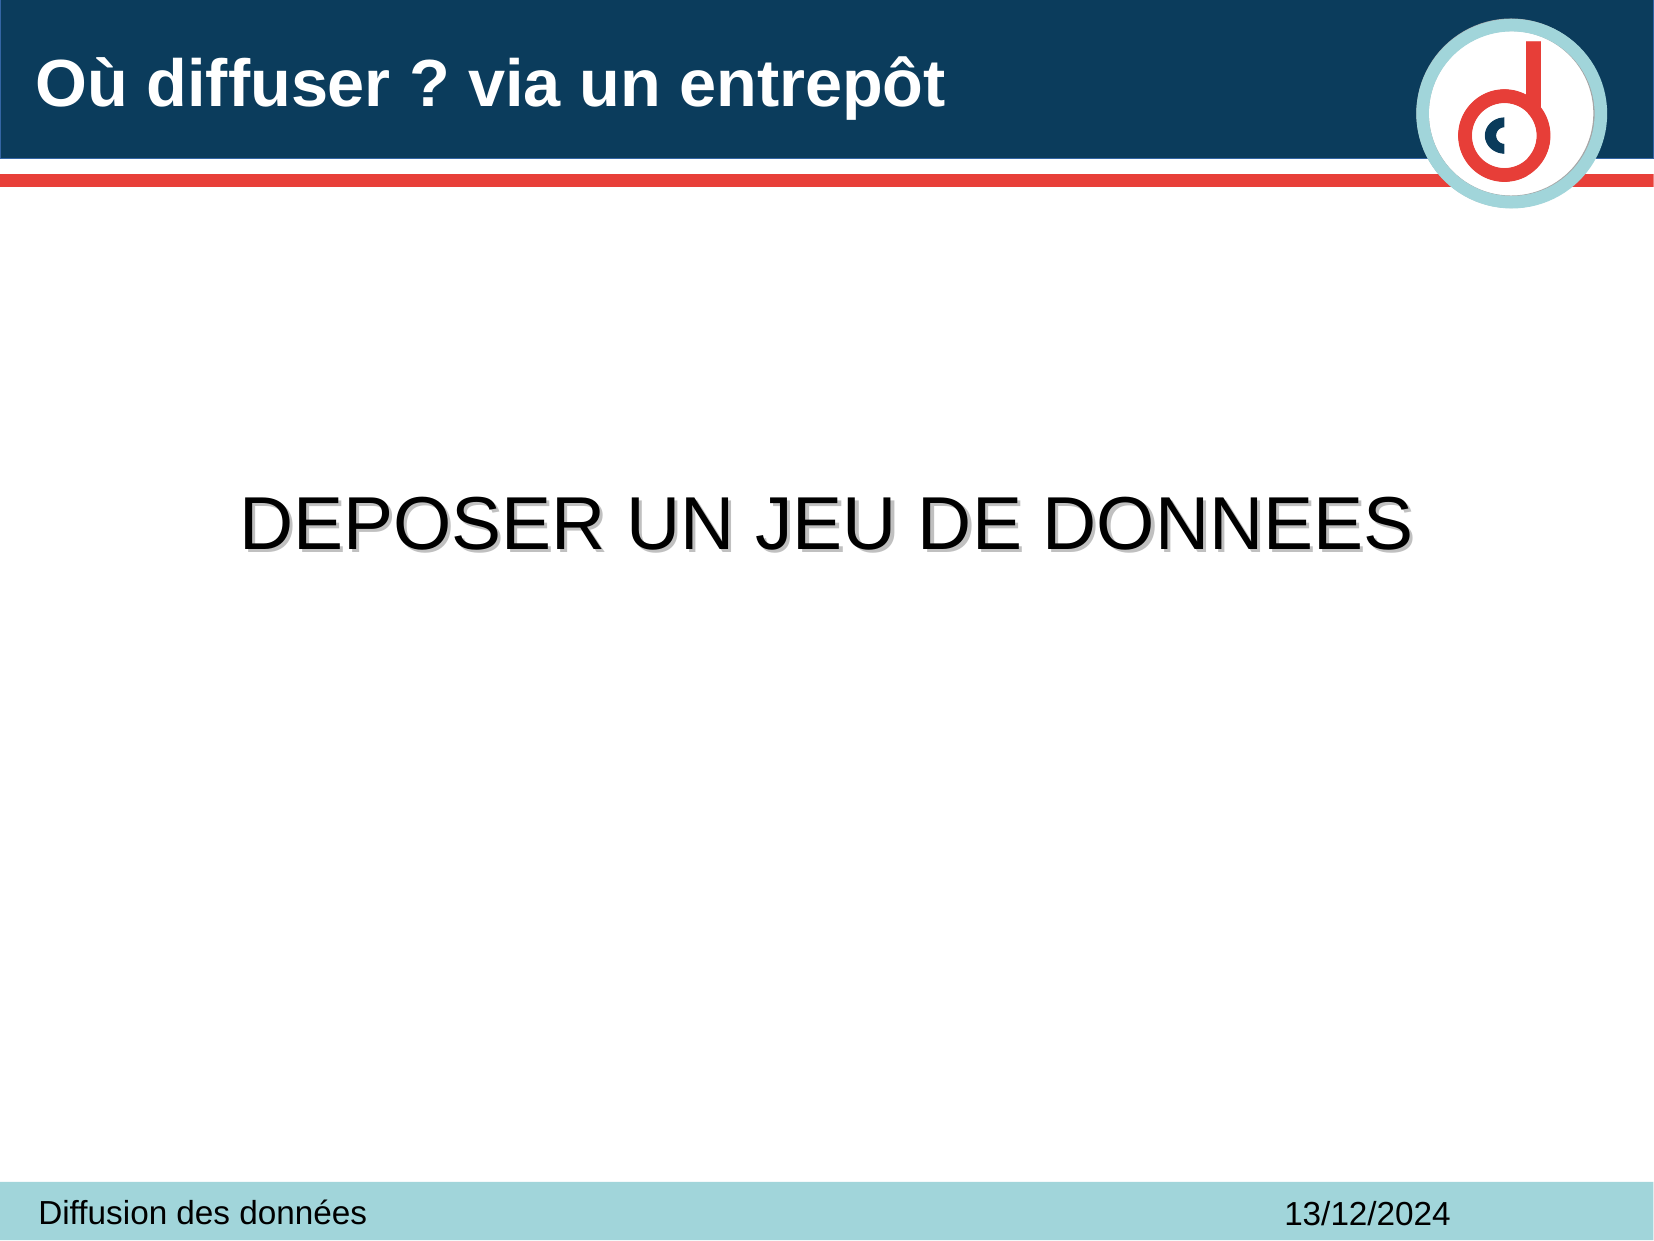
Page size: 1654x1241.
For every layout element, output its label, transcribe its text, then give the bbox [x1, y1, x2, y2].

text_box Diffusion des données [23, 1187, 621, 1241]
text_box 13/12/2024 [1269, 1188, 1595, 1241]
title Où diffuser ? via un entrepôt [35, 11, 1430, 159]
text_box DEPOSER UN JEU DE DONNEES [29, 413, 1625, 742]
